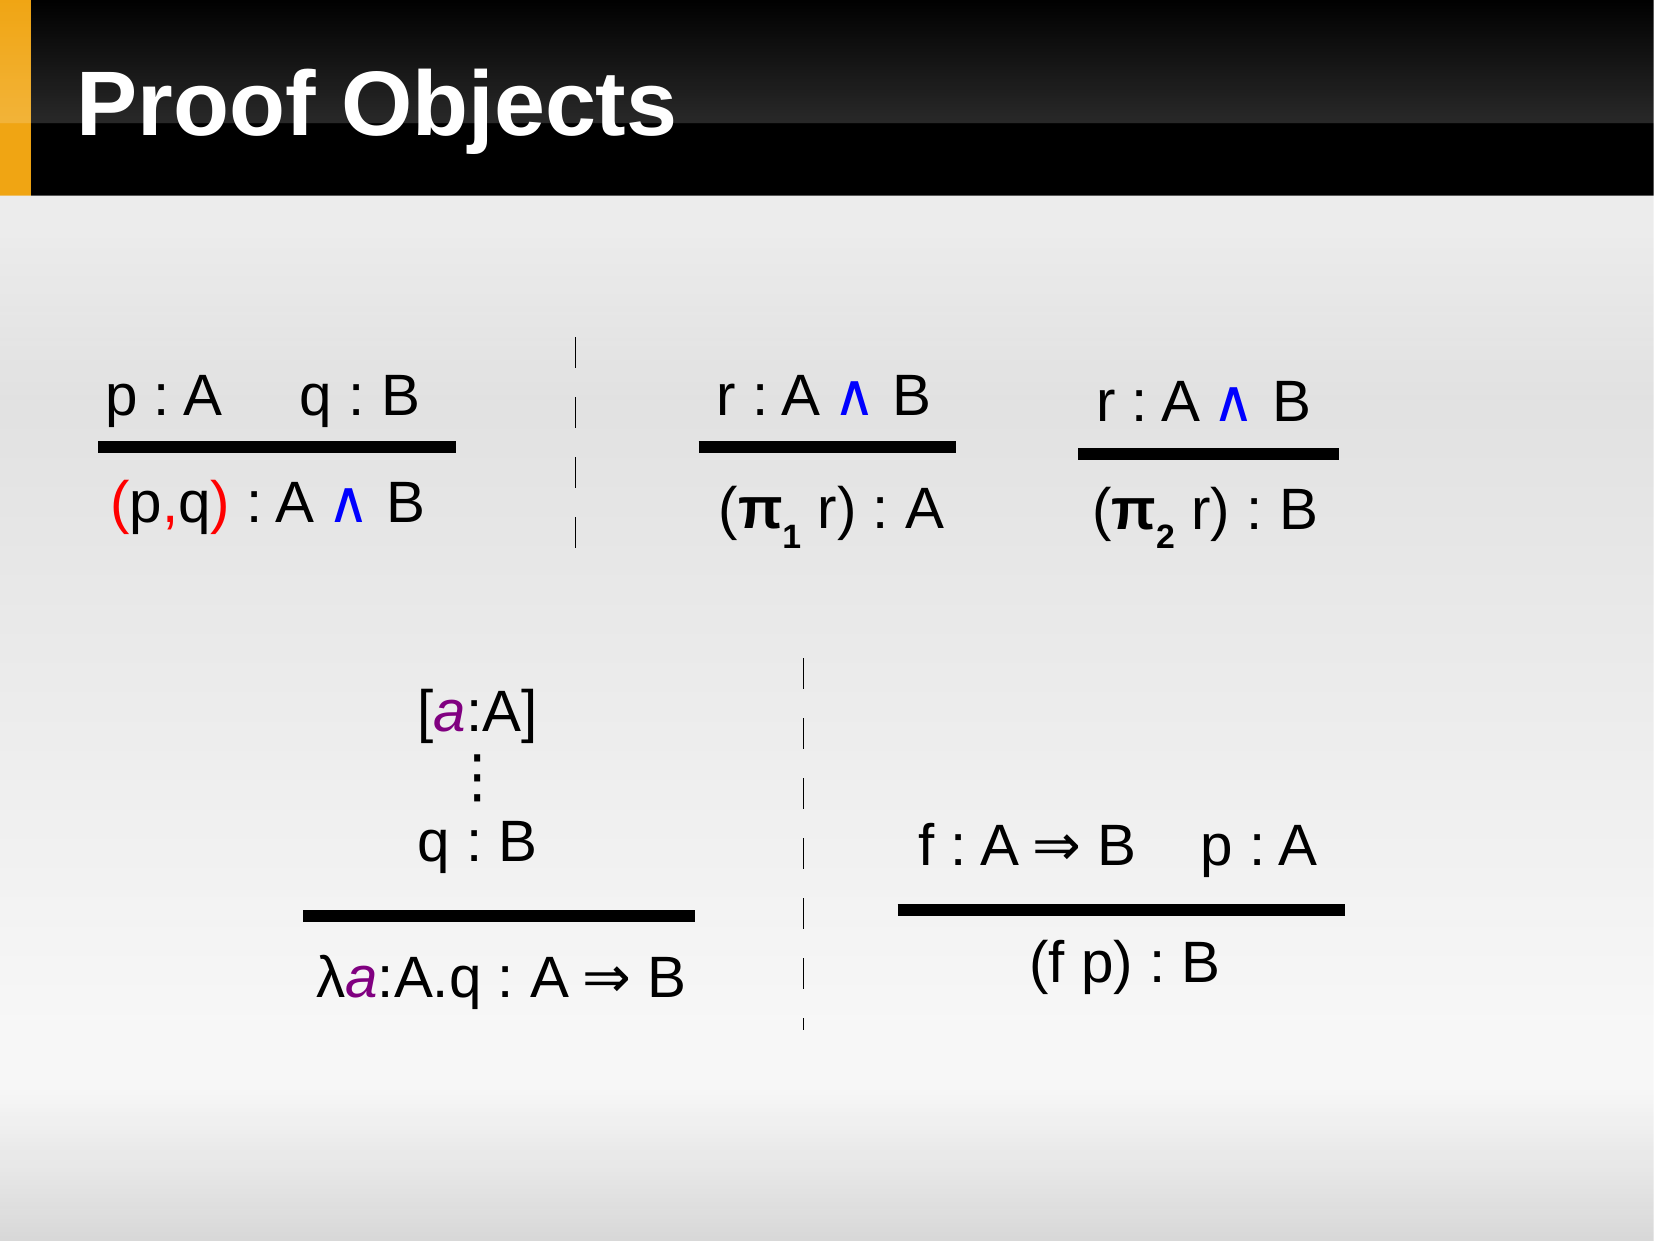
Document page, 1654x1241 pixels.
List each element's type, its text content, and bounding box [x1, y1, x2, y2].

picture [0, 0, 1654, 1241]
text_box [a:A] ⋮ q : B [402, 670, 553, 905]
text_box (f p) : B [1014, 922, 1236, 1010]
text_box (π2 r) : B [1077, 469, 1335, 571]
text_box r : A ∧ B [701, 355, 953, 441]
text_box (π1 r) : A [703, 468, 961, 571]
text_box p : A q : B [90, 355, 442, 443]
text_box (p,q) : A ∧ B [95, 462, 447, 550]
text_box f : A ⇒ B p : A [903, 805, 1343, 894]
text_box λa:A.q : A ⇒ B [301, 937, 710, 1027]
text_box r : A ∧ B [1081, 361, 1332, 448]
title Proof Objects [76, 0, 1565, 208]
